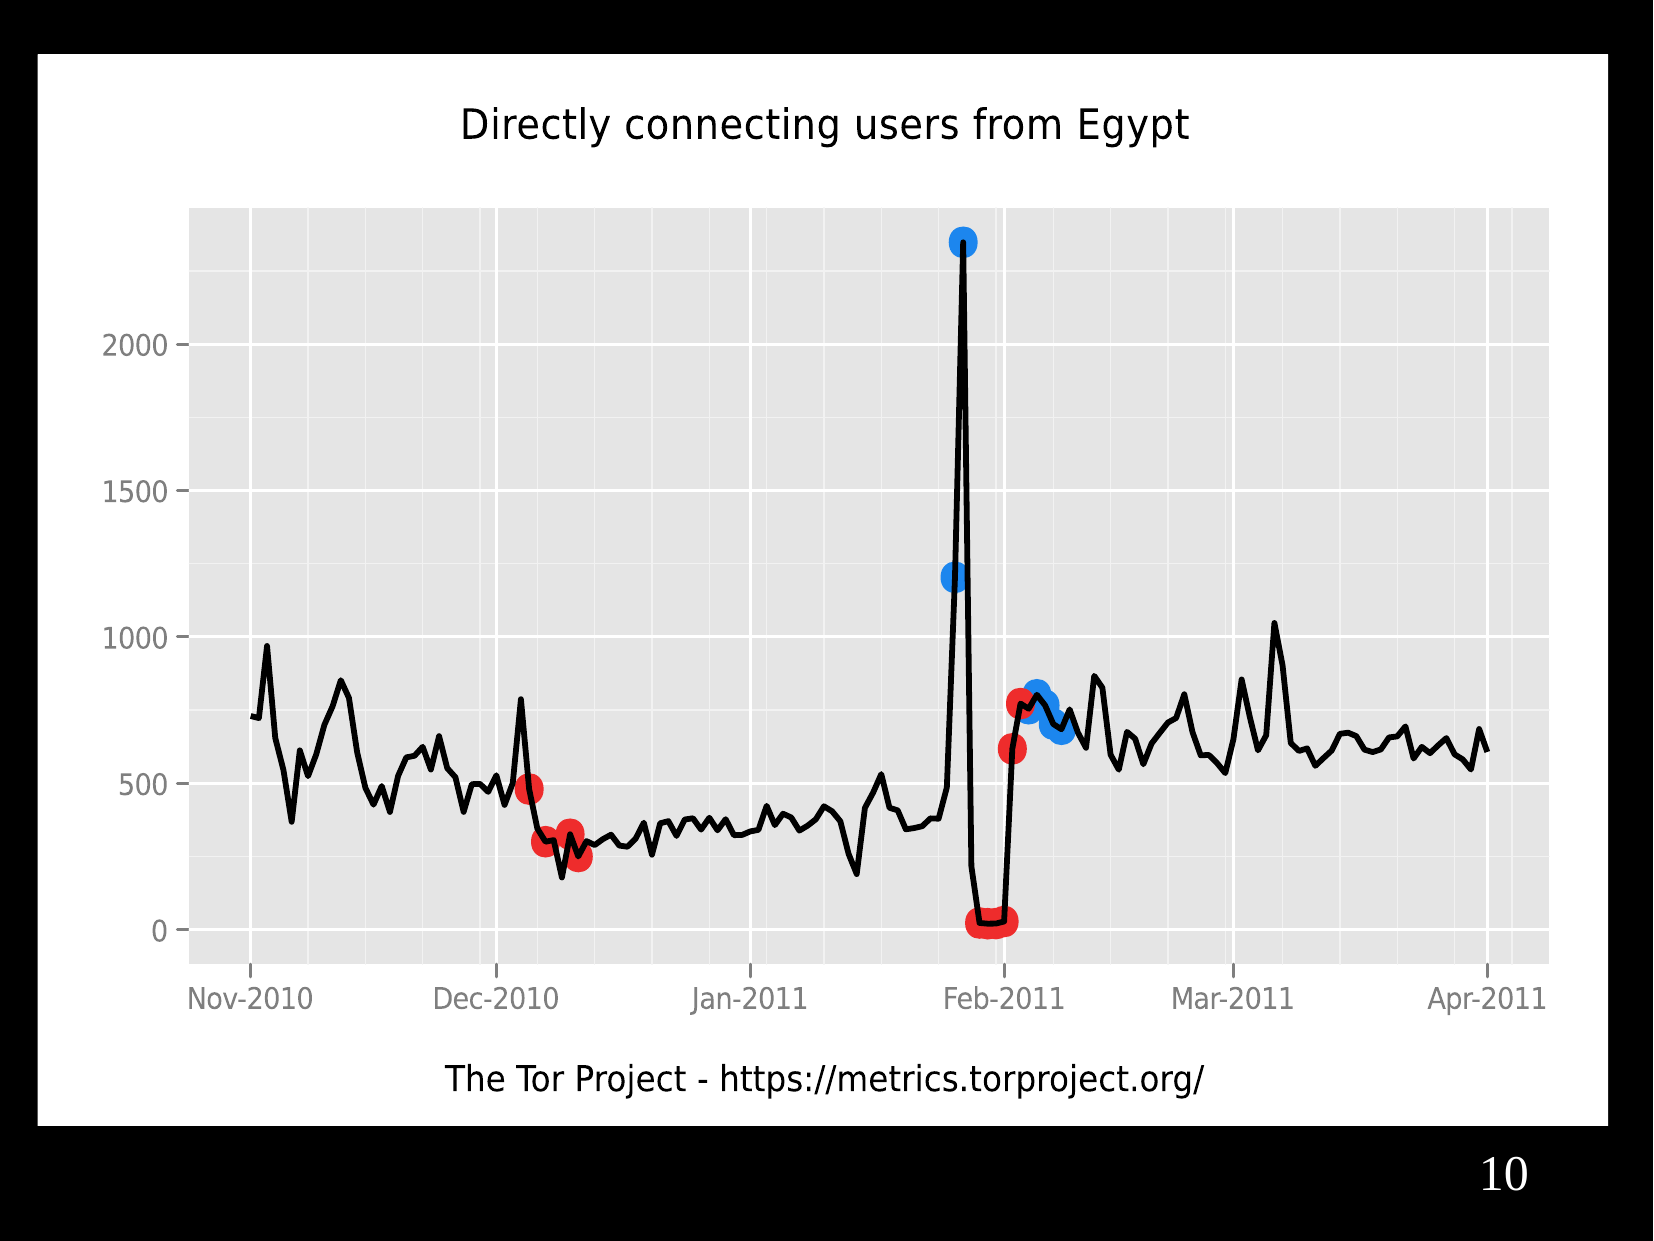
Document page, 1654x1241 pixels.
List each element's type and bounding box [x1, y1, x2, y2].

picture [36, 53, 1610, 1128]
